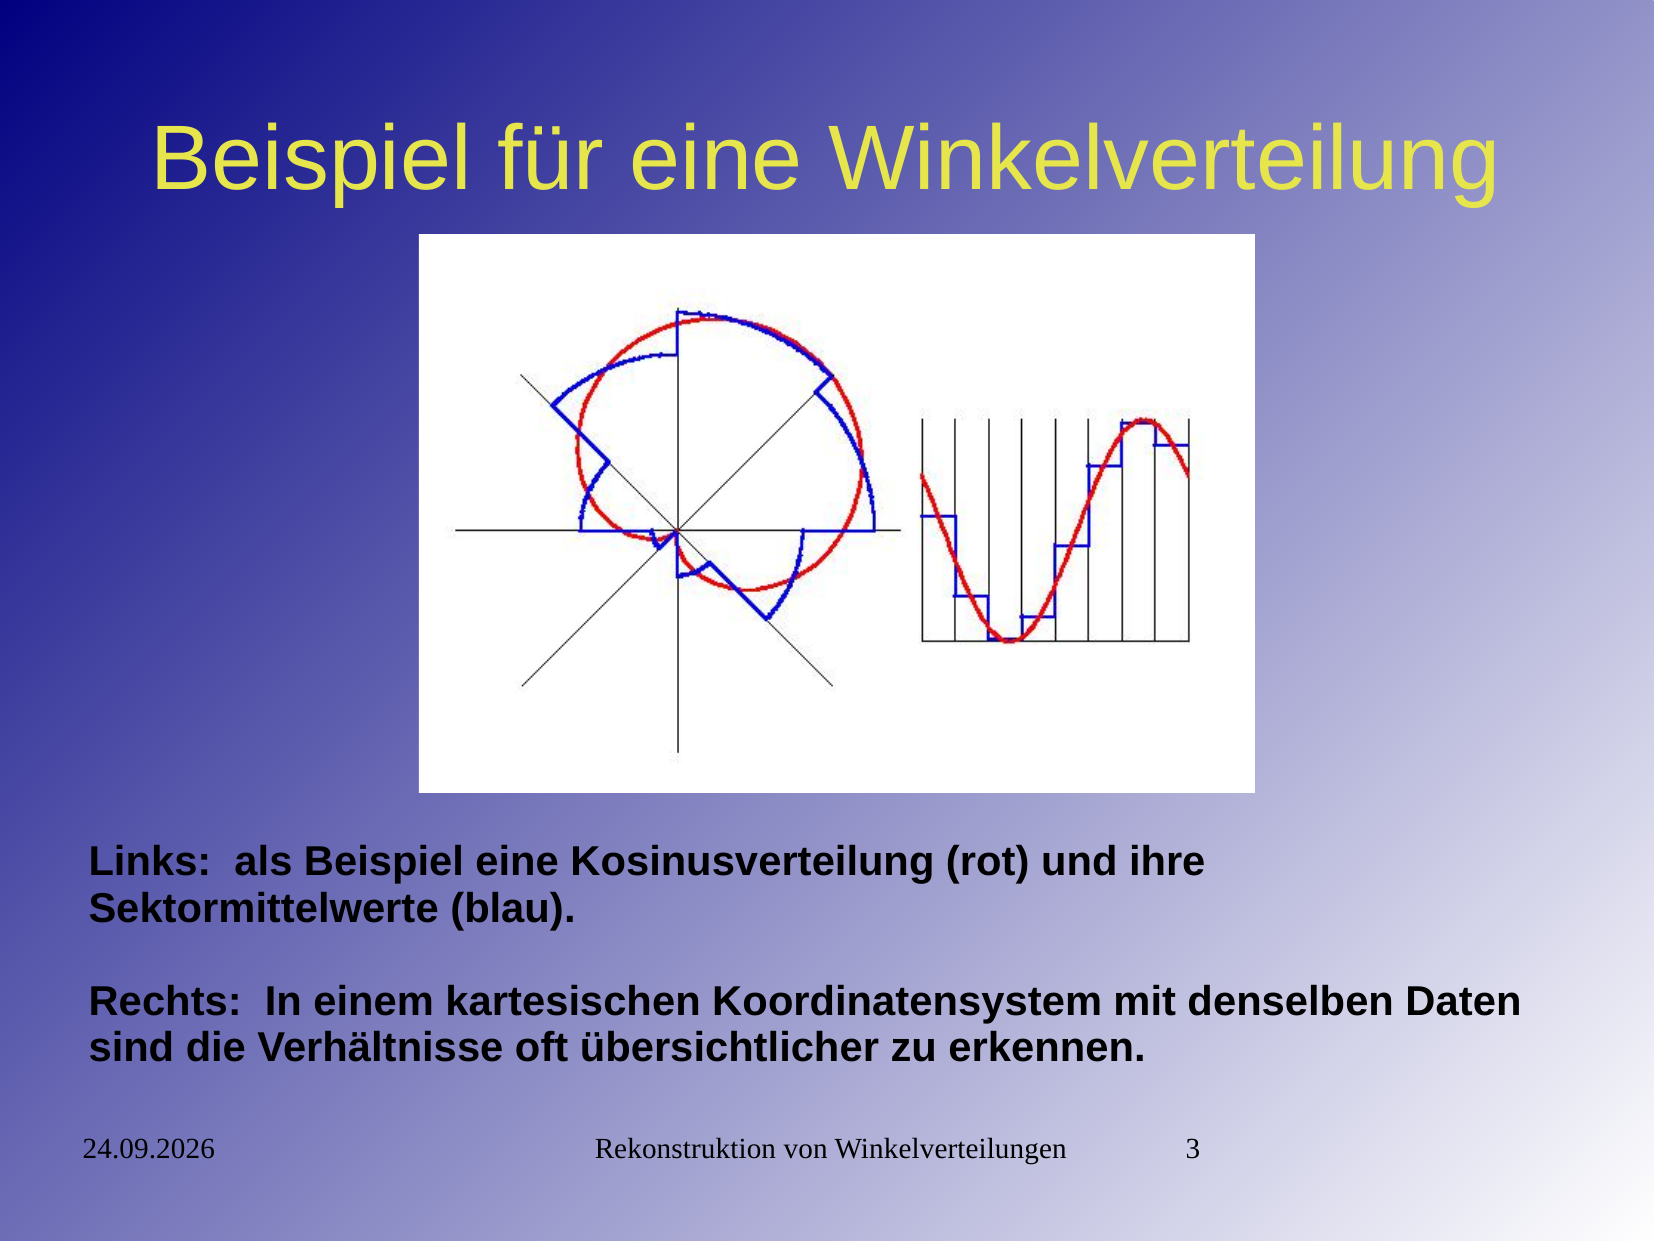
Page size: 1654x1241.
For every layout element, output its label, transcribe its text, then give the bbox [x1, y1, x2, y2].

text_box <Nummer> [1185, 1129, 1571, 1216]
title Beispiel für eine Winkelverteilung [82, 56, 1571, 250]
text_box 26.06.2021 [82, 1129, 468, 1216]
text_box Rekonstruktion von Winkelverteilungen [565, 1129, 1090, 1216]
text_box Links: als Beispiel eine Kosinusverteilung (rot) und ihre Sektormittelwerte (blau). Rechts: In einem kartesischen Koordinatensystem mit denselben Daten sind die Verhältnisse oft übersichtlicher zu erkennen. [73, 830, 1580, 1088]
picture [418, 234, 1255, 793]
